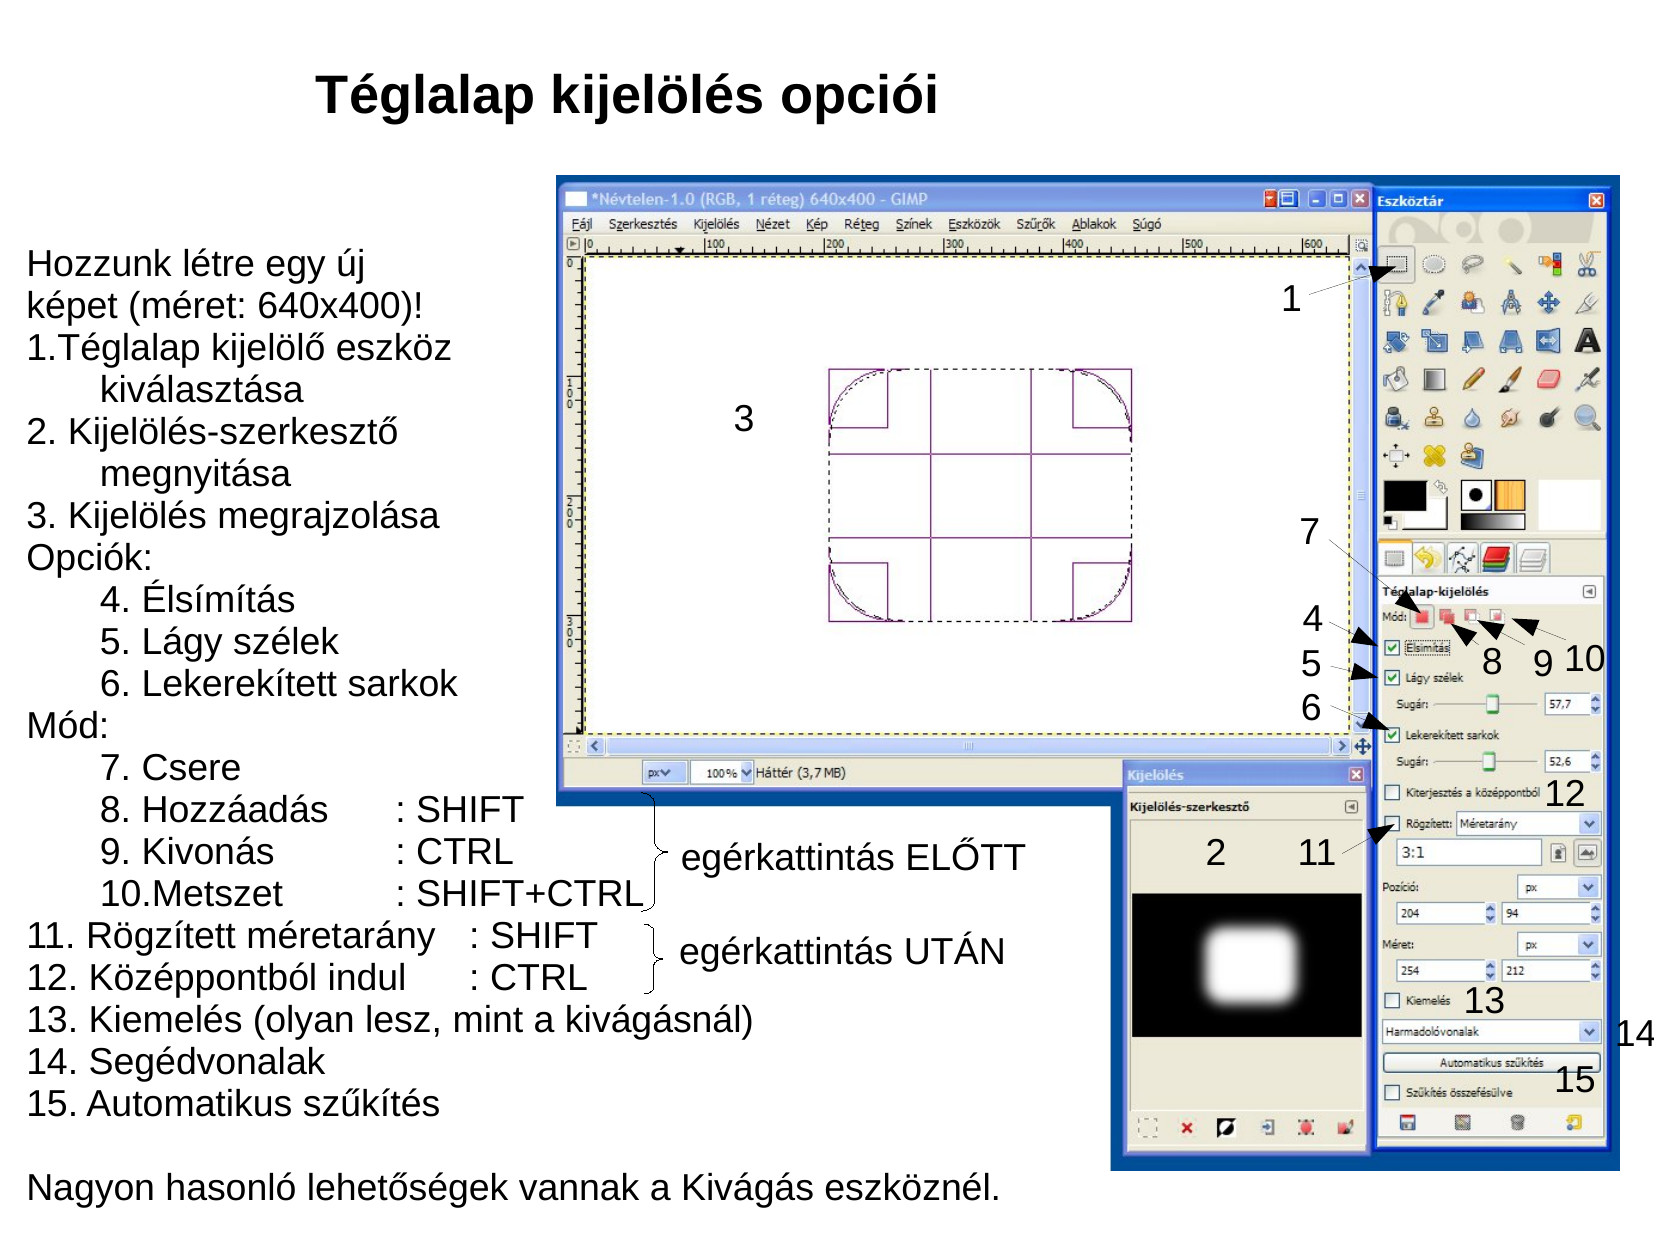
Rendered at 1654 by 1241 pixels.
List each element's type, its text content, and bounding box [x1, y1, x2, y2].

text_box 14 [1600, 1005, 1654, 1062]
text_box 13 [1448, 972, 1521, 1029]
text_box 1 [1266, 269, 1317, 327]
text_box Téglalap kijelölés opciói [301, 57, 956, 135]
text_box 8 [1505, 633, 1518, 640]
text_box 5 [1286, 634, 1337, 679]
text_box 15 [1539, 1051, 1611, 1108]
text_box 9 [1518, 634, 1569, 692]
text_box egérkattintás UTÁN [664, 922, 1022, 980]
text_box 11 [1282, 823, 1352, 881]
picture [556, 175, 1620, 1171]
text_box 12 [1529, 764, 1601, 822]
picture [1535, 629, 1548, 634]
text_box Hozzunk létre egy új képet (méret: 640x400)! 1.Téglalap kijelölő eszköz kiválasztása 2. Kijelölés-szerkesztő megnyitása 3. Kijelölés megrajzolása Opciók: 4. Élsímítás 5. Lágy szélek 6. Lekerekített sarkok Mód: 7. Csere 8. Hozzáadás : SHIFT 9. Kivonás : CTRL 10.Metszet : SHIFT+CTRL 11. Rögzített méretarány : SHIFT 12. Középpontból indul : CTRL 13. Kiemelés (olyan lesz, mint a kivágásnál) 14. Segédvonalak 15. Automatikus szűkítés Nagyon hasonló lehetőségek vannak a Kivágás eszköznél. [11, 235, 1016, 1218]
text_box egérkattintás ELŐTT [666, 828, 1042, 886]
text_box 3 [718, 389, 770, 447]
text_box 4 [1287, 590, 1323, 634]
text_box 7 [1284, 503, 1335, 561]
text_box 10 [1549, 630, 1621, 687]
text_box 2 [1190, 823, 1242, 881]
text_box 8 [1467, 633, 1518, 691]
text_box 6 [1286, 679, 1337, 737]
